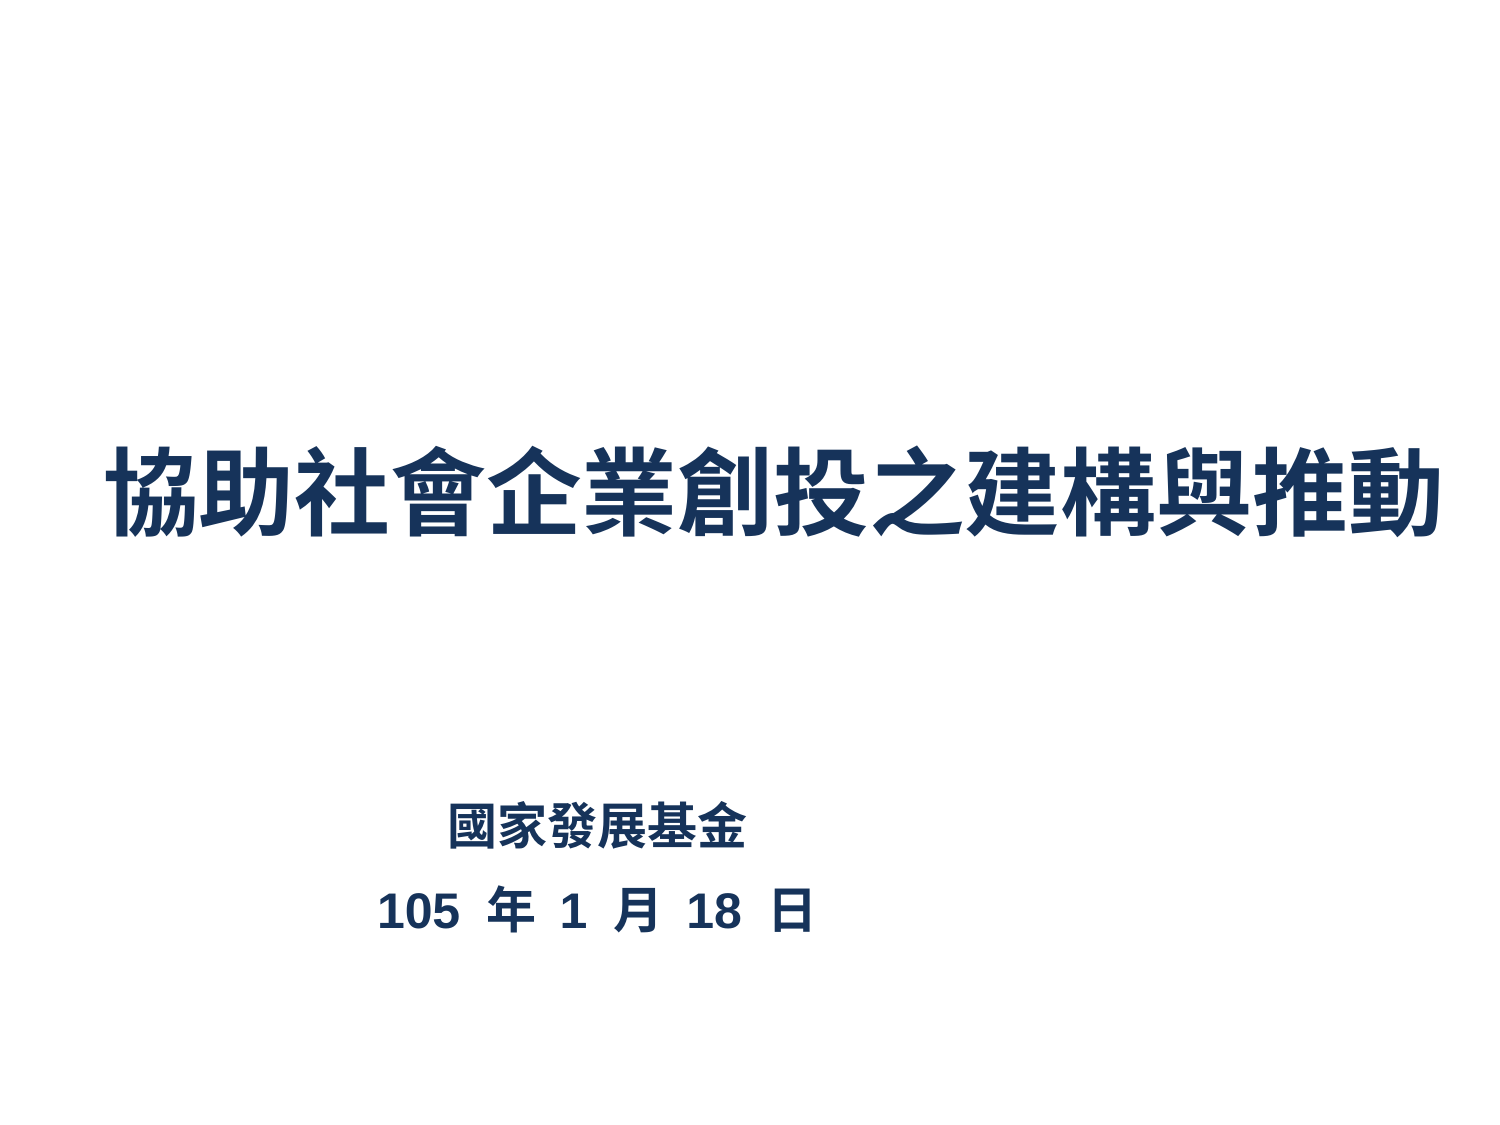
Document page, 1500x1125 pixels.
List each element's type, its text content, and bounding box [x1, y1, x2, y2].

list 國家發展基金 105 年 1 月 18 日 [249, 636, 1250, 1069]
title 協助社會企業創投之建構與推動 [46, 424, 1500, 552]
